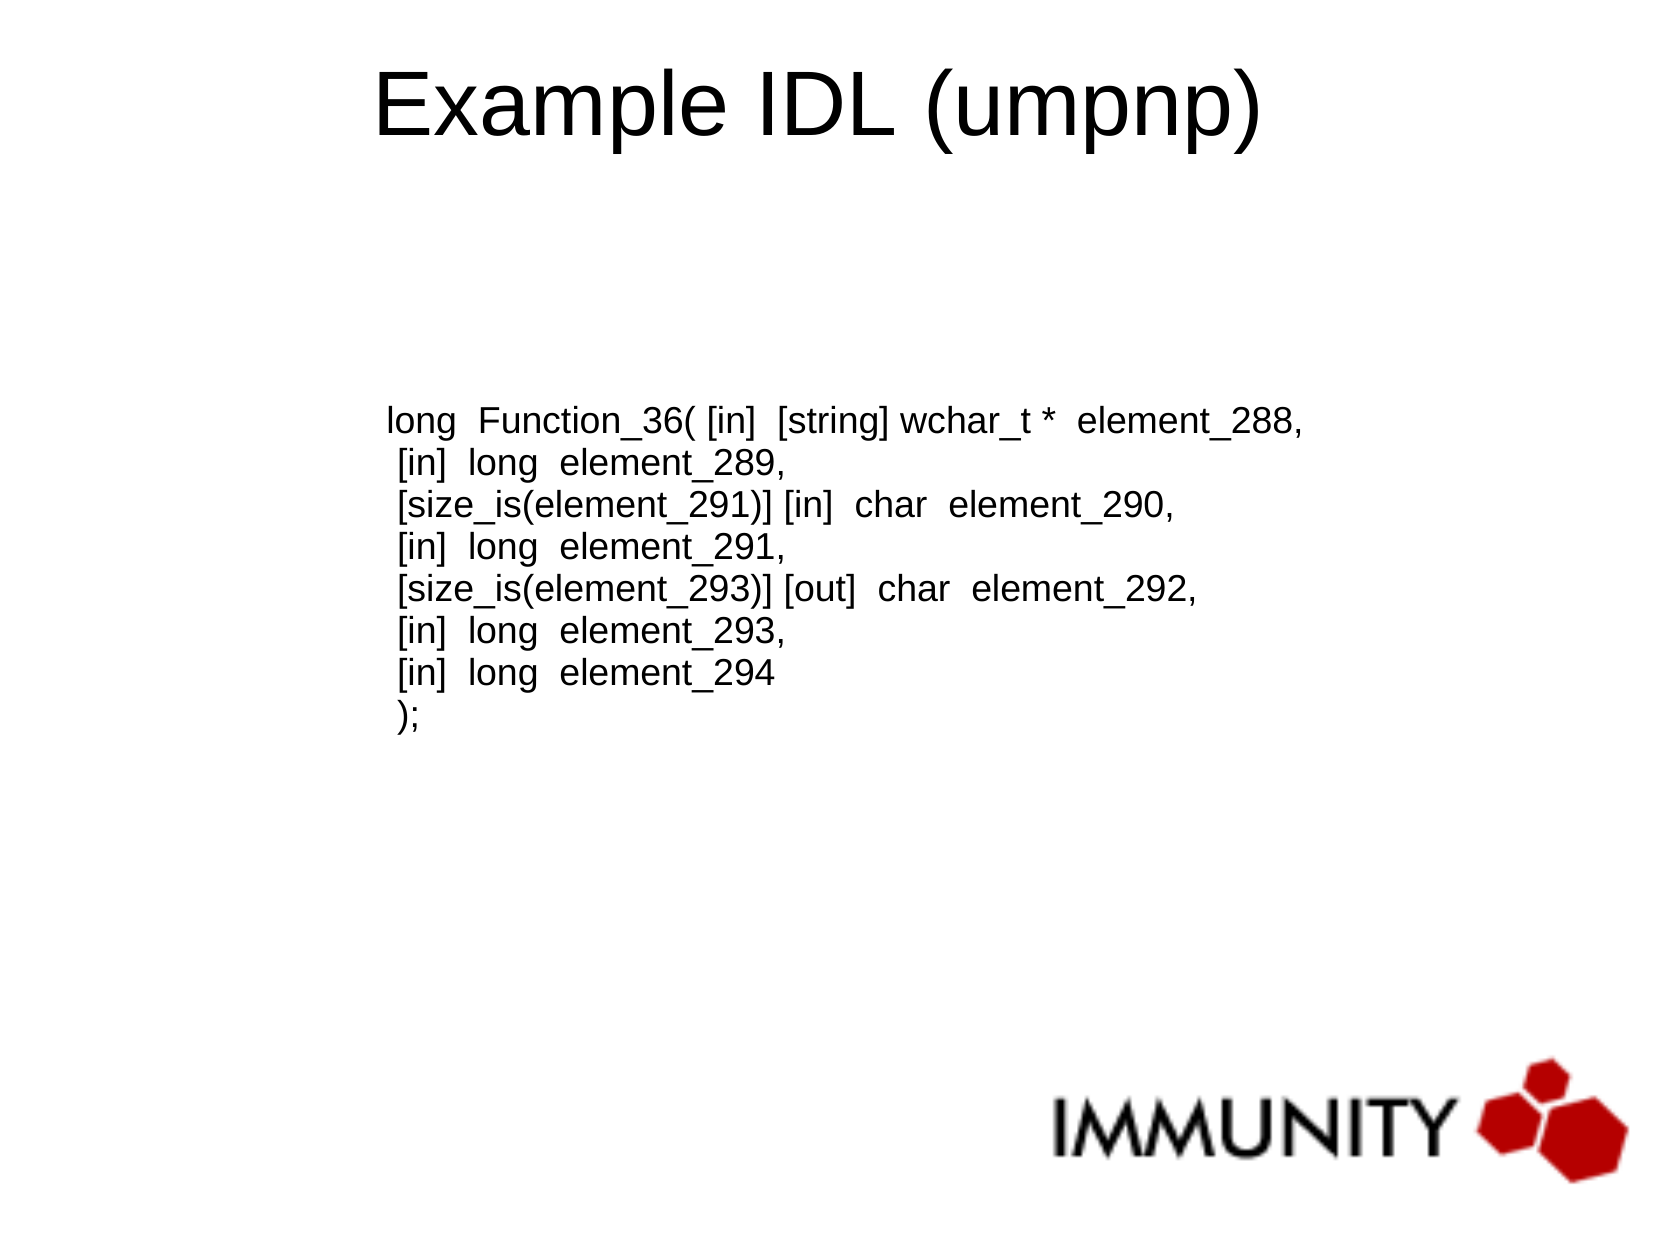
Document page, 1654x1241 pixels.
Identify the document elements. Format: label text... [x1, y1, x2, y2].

title Example IDL (umpnp) [75, 0, 1564, 208]
picture [1006, 1017, 1654, 1241]
text_box long Function_36( [in] [string] wchar_t * element_288, [in] long element_289, [size_is(element_291)] [in] char element_290, [in] long element_291, [size_is(element_293)] [out] char element_292, [in] long element_293, [in] long element_294 ); [340, 391, 1320, 853]
